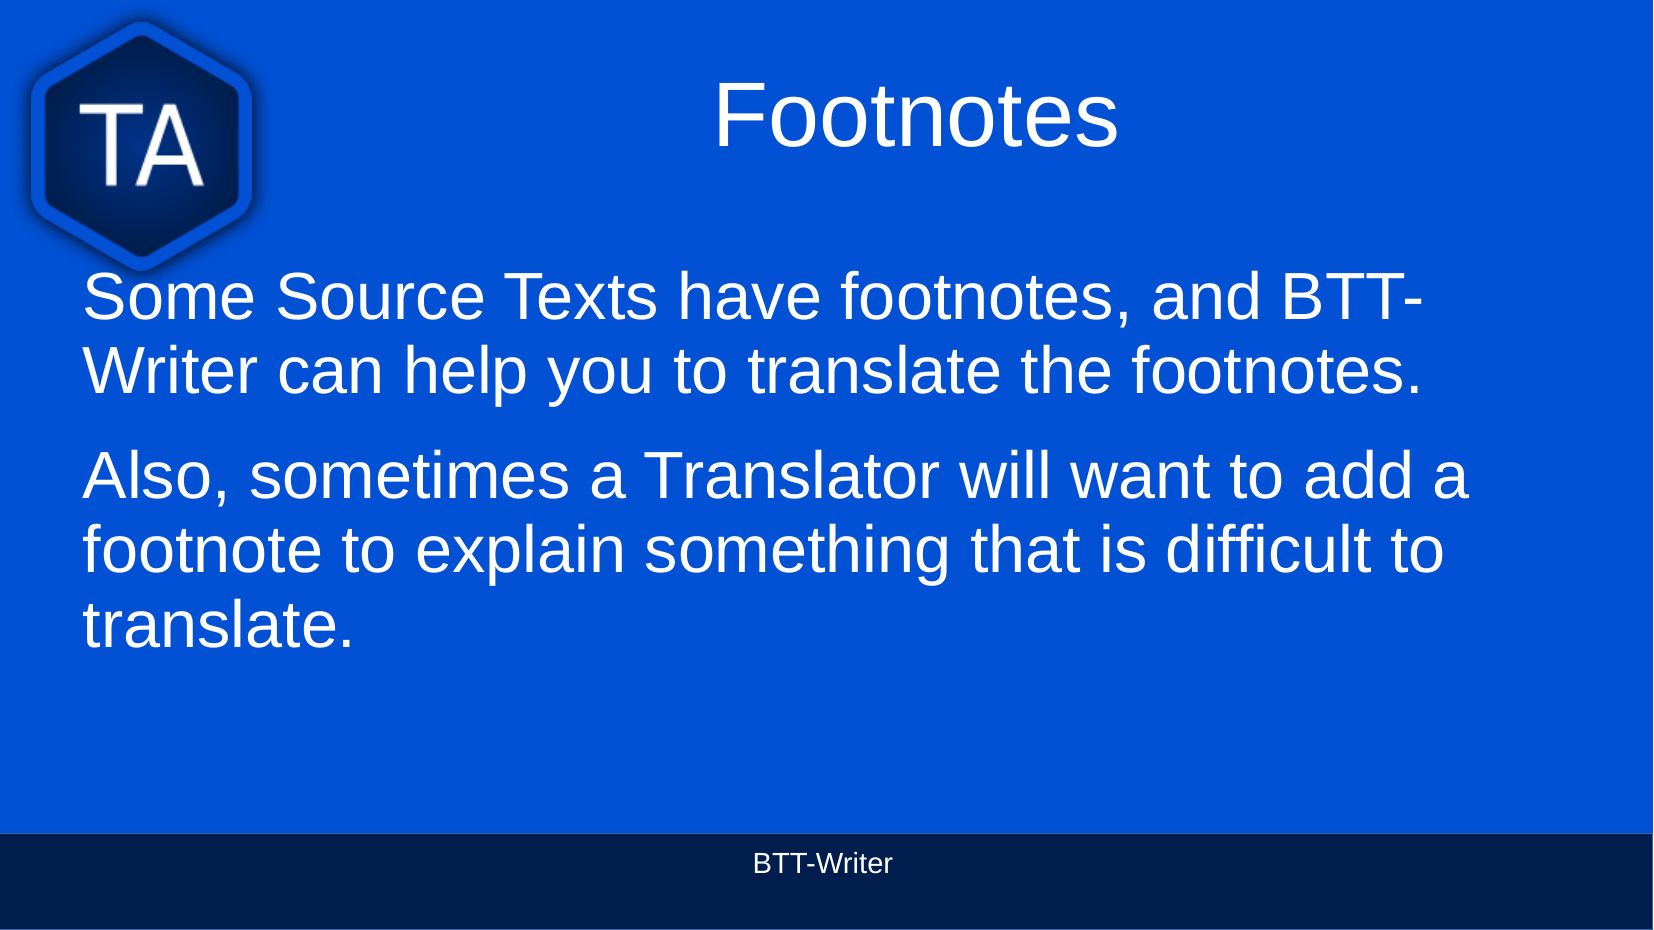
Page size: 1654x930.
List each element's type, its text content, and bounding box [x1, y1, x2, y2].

title Footnotes [263, 37, 1571, 193]
list Some Source Texts have footnotes, and BTT-Writer can help you to translate the footnotes. Also, sometimes a Translator will want to add a footnote to explain something that is difficult to translate. [82, 258, 1571, 757]
picture [31, 22, 252, 271]
